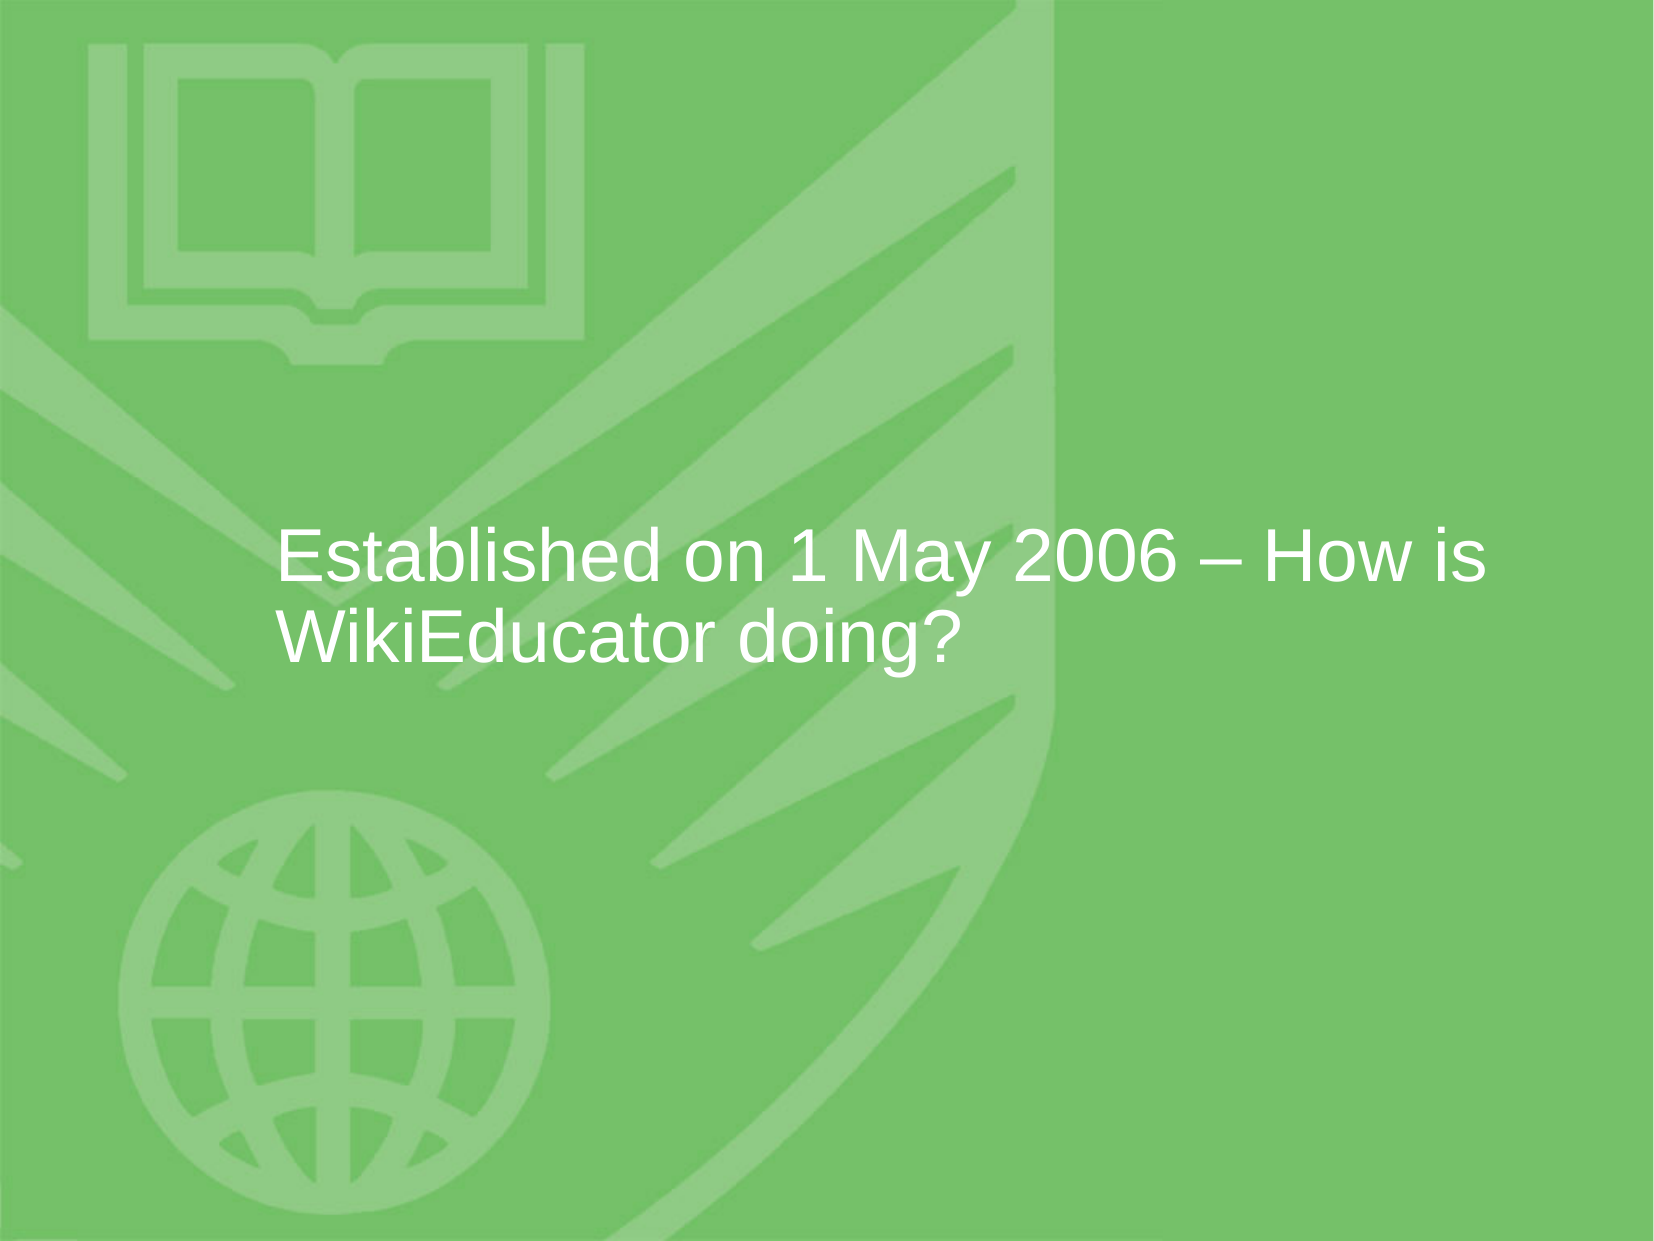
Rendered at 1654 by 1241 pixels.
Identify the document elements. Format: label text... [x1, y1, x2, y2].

picture [0, 0, 1654, 1241]
text_box Established on 1 May 2006 – How is WikiEducator doing? [260, 508, 1508, 743]
